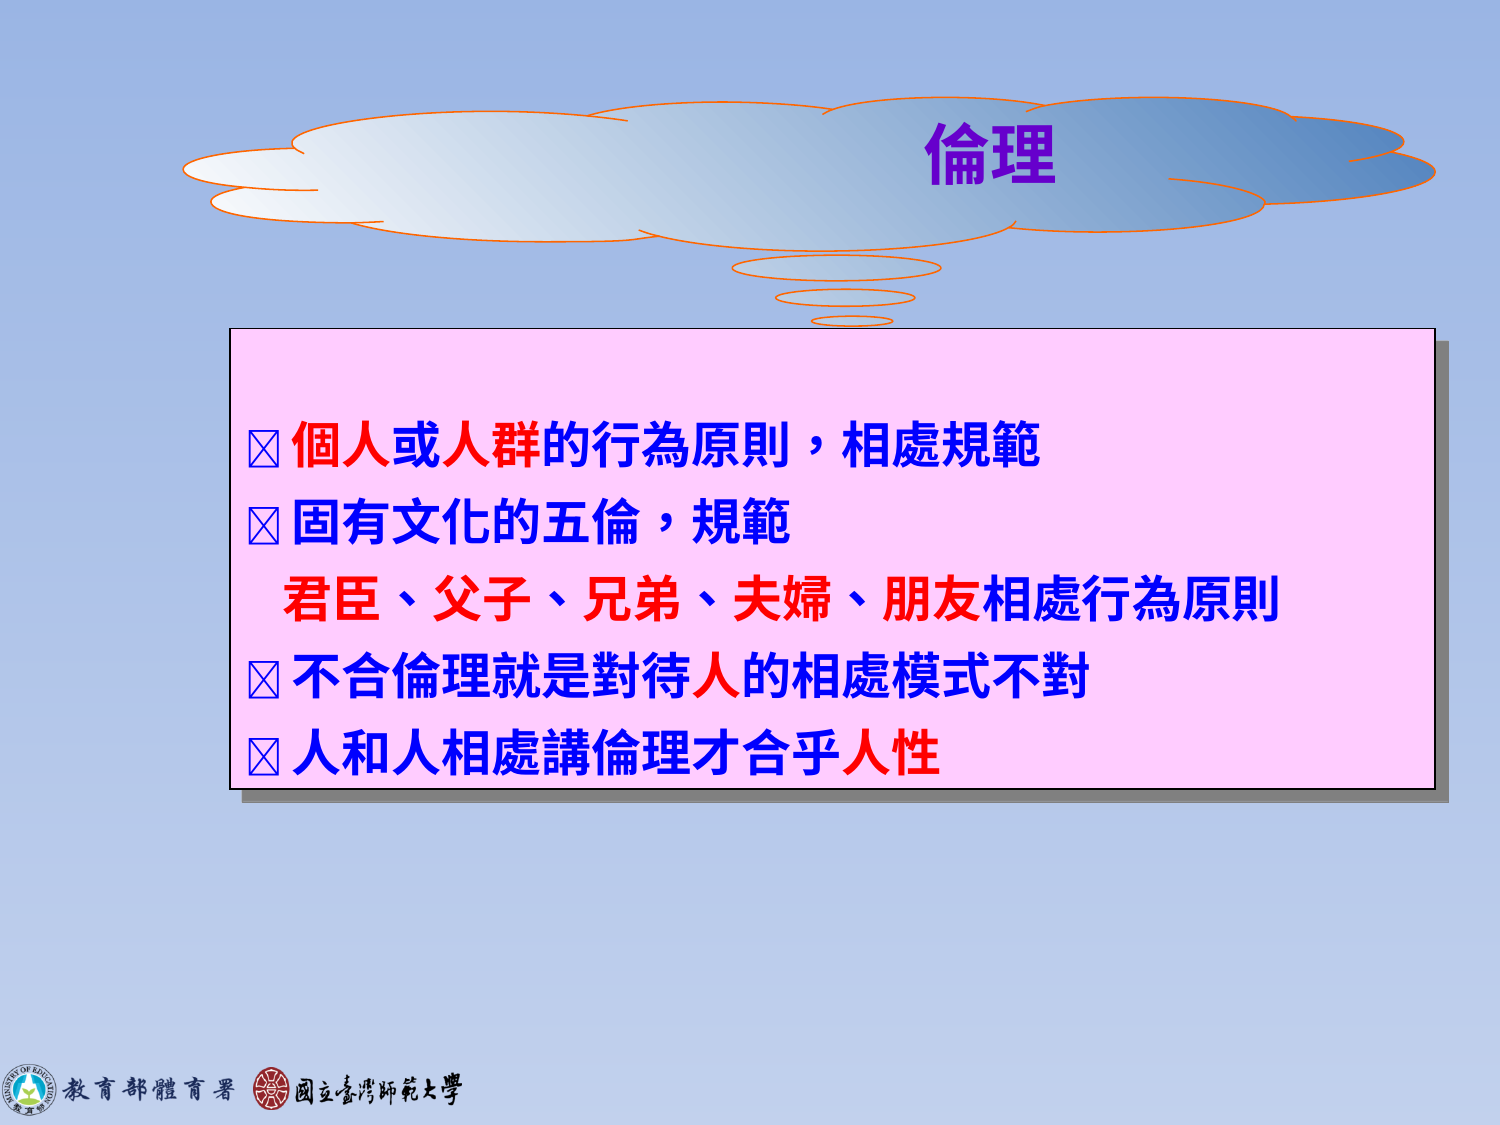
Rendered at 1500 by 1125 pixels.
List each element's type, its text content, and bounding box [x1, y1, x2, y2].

text_box 倫理 [775, 289, 915, 307]
text_box 倫理 [811, 316, 893, 327]
text_box 倫理 [732, 255, 941, 281]
text_box 個人或人群的行為原則，相處規範 固有文化的五倫，規範 君臣、父子、兄弟、夫婦、朋友相處行為原則 不合倫理就是對待人的相處模式不對 人和人相處講倫理才合乎人性 [230, 328, 1435, 789]
text_box 倫理 [183, 97, 1436, 252]
